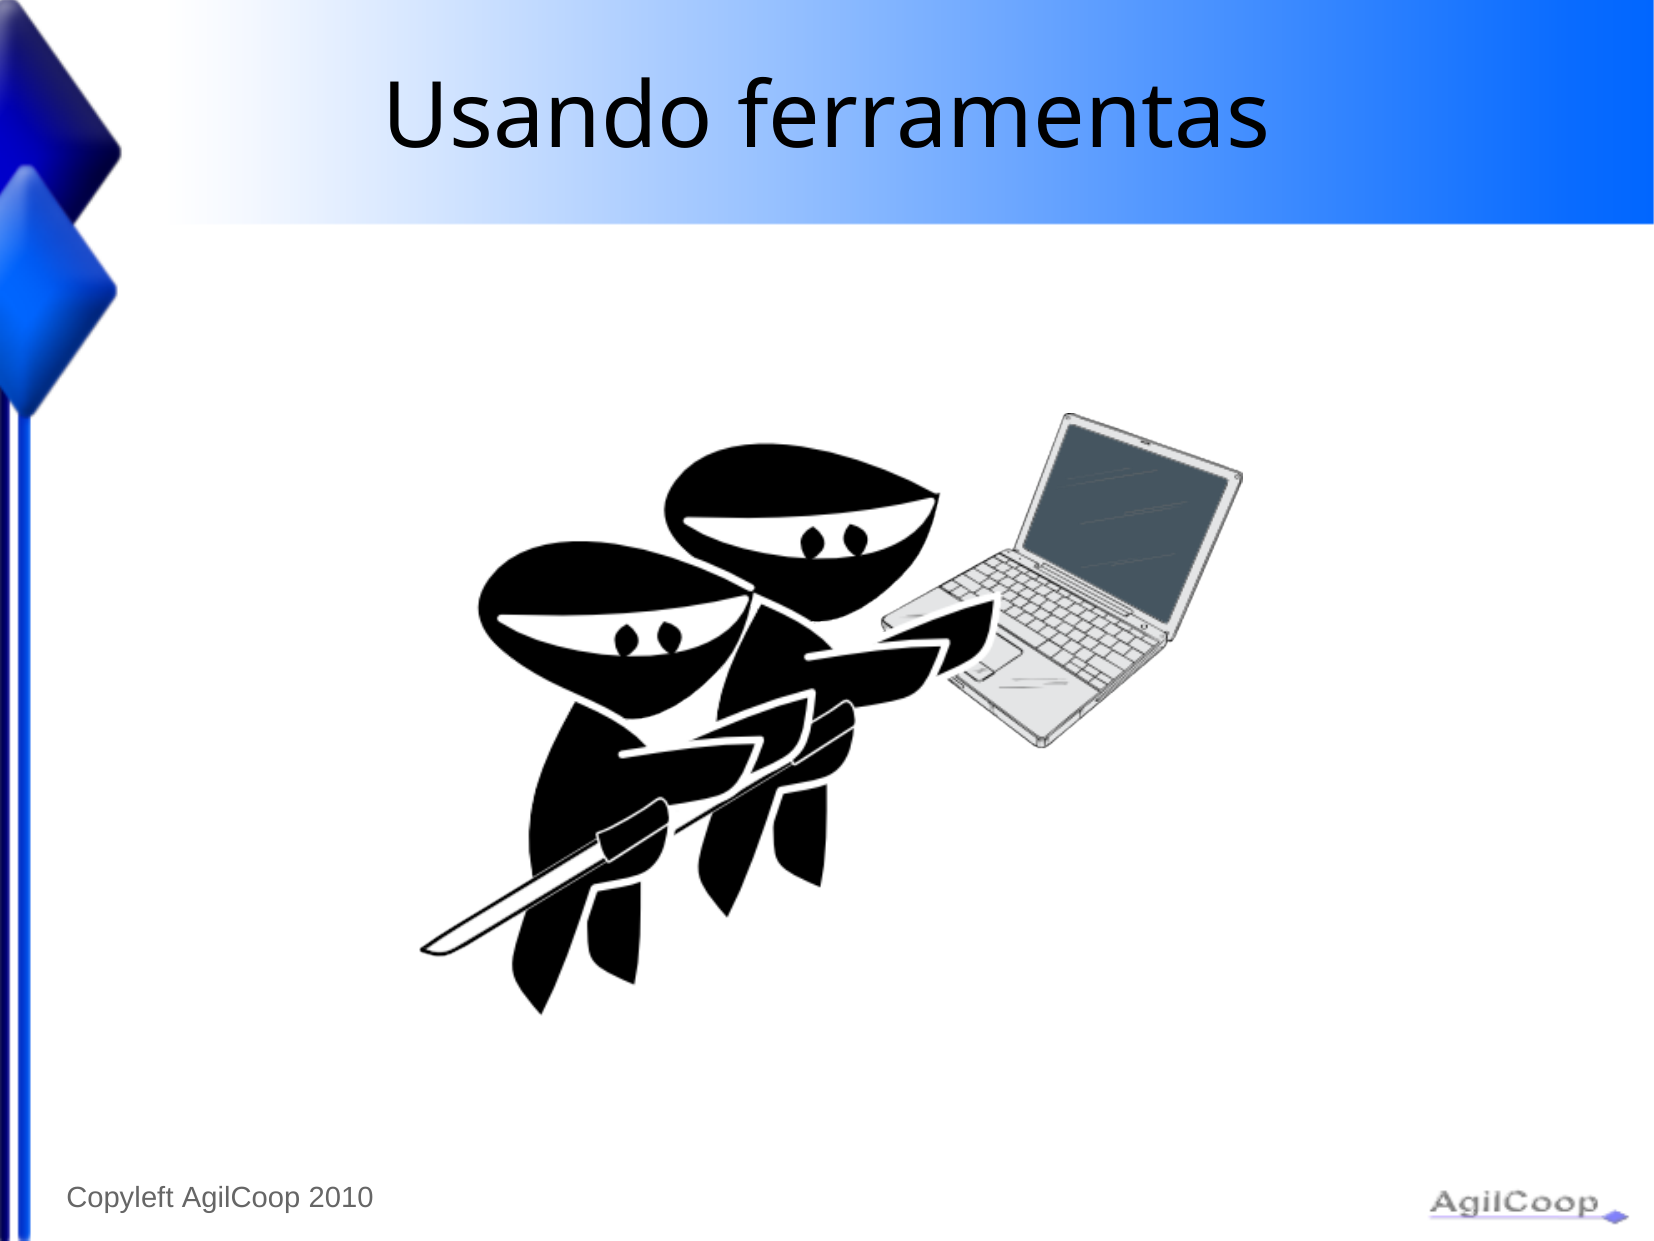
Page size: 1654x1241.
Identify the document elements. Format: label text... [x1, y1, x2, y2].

picture [0, 0, 1654, 1241]
title Usando ferramentas [82, 8, 1571, 216]
